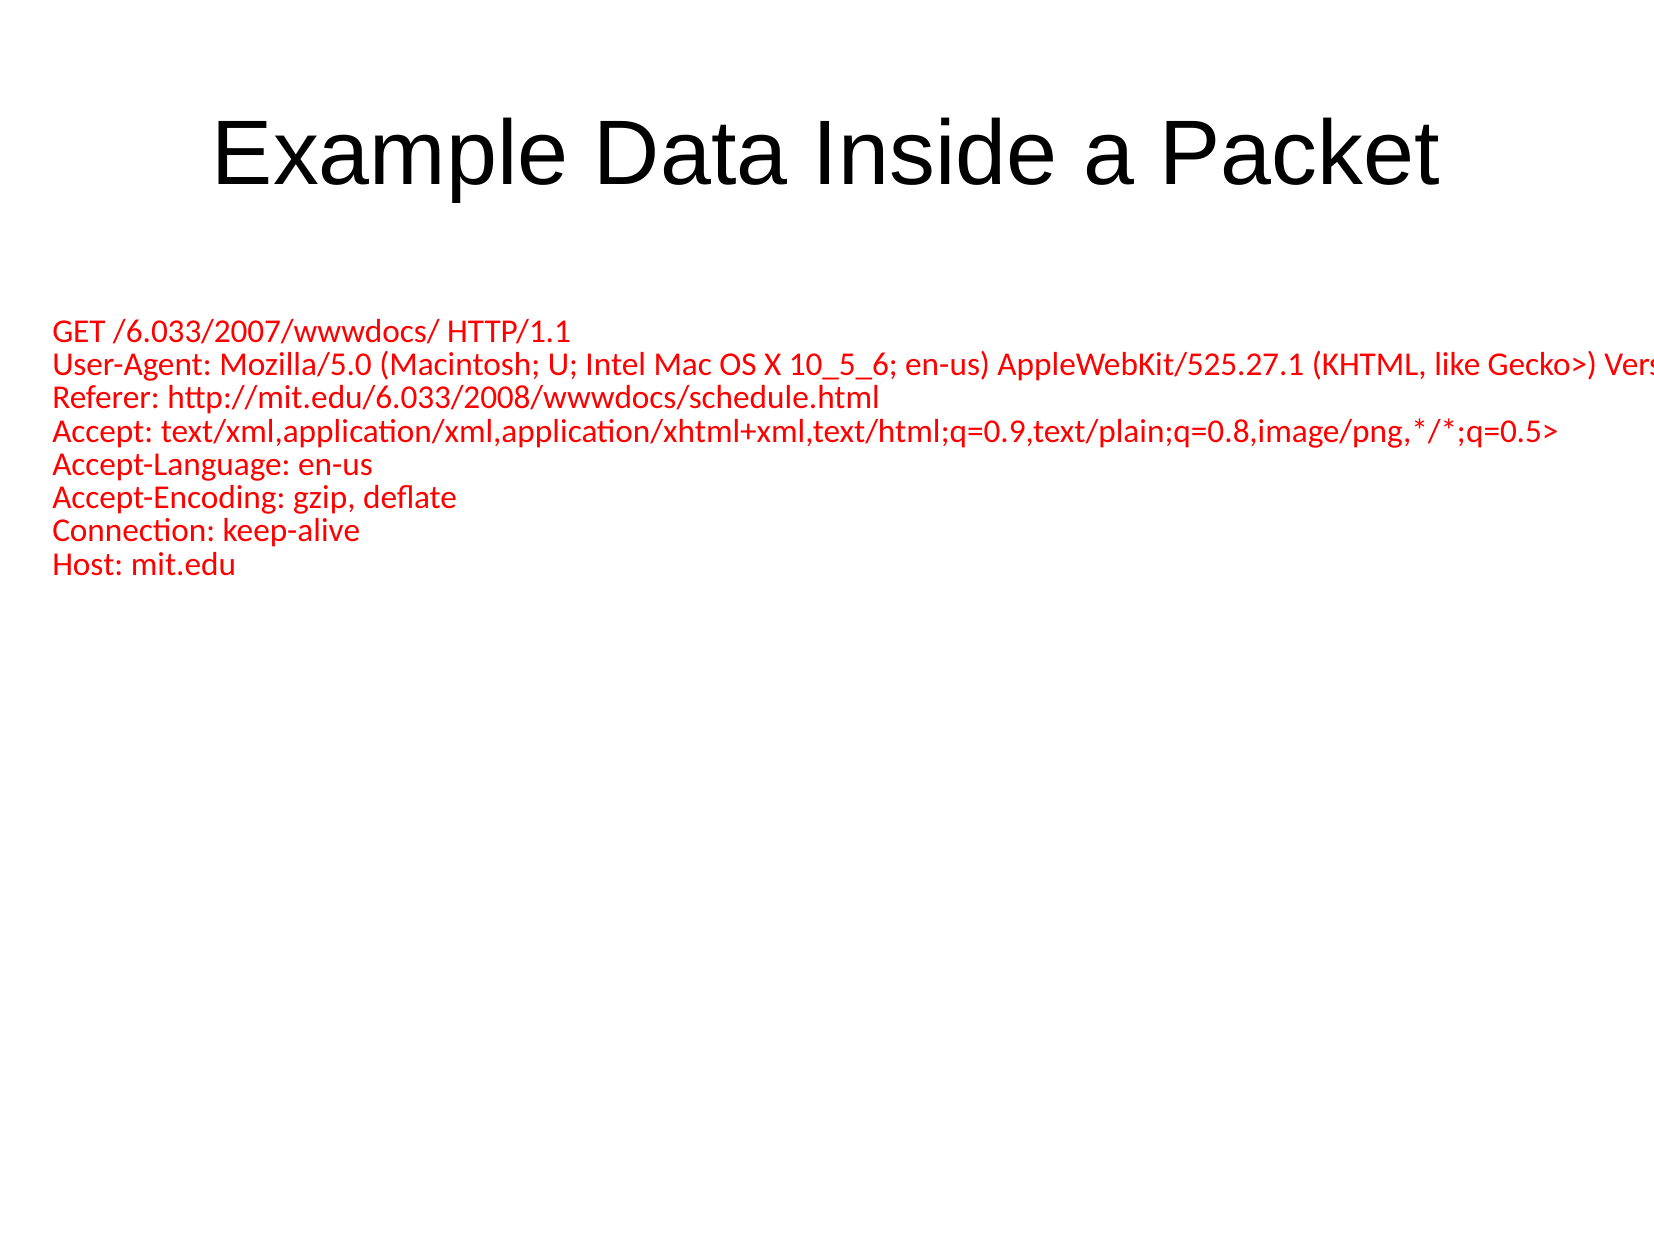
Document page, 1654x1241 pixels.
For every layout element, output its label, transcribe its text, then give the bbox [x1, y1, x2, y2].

title Example Data Inside a Packet [82, 49, 1571, 257]
text_box GET /6.033/2007/wwwdocs/ HTTP/1.1 User-Agent: Mozilla/5.0 (Macintosh; U; Intel Mac OS X 10_5_6; en-us) AppleWebKit/525.27.1 (KHTML, like Gecko>) Version/3.2.1 Safari/525.27.1 Referer: http://mit.edu/6.033/2008/wwwdocs/schedule.html Accept: text/xml,application/xml,application/xhtml+xml,text/html;q=0.9,text/plain;q=0.8,image/png,*/*;q=0.5> Accept-Language: en-us Accept-Encoding: gzip, deflate Connection: keep-alive Host: mit.edu [37, 309, 1654, 592]
